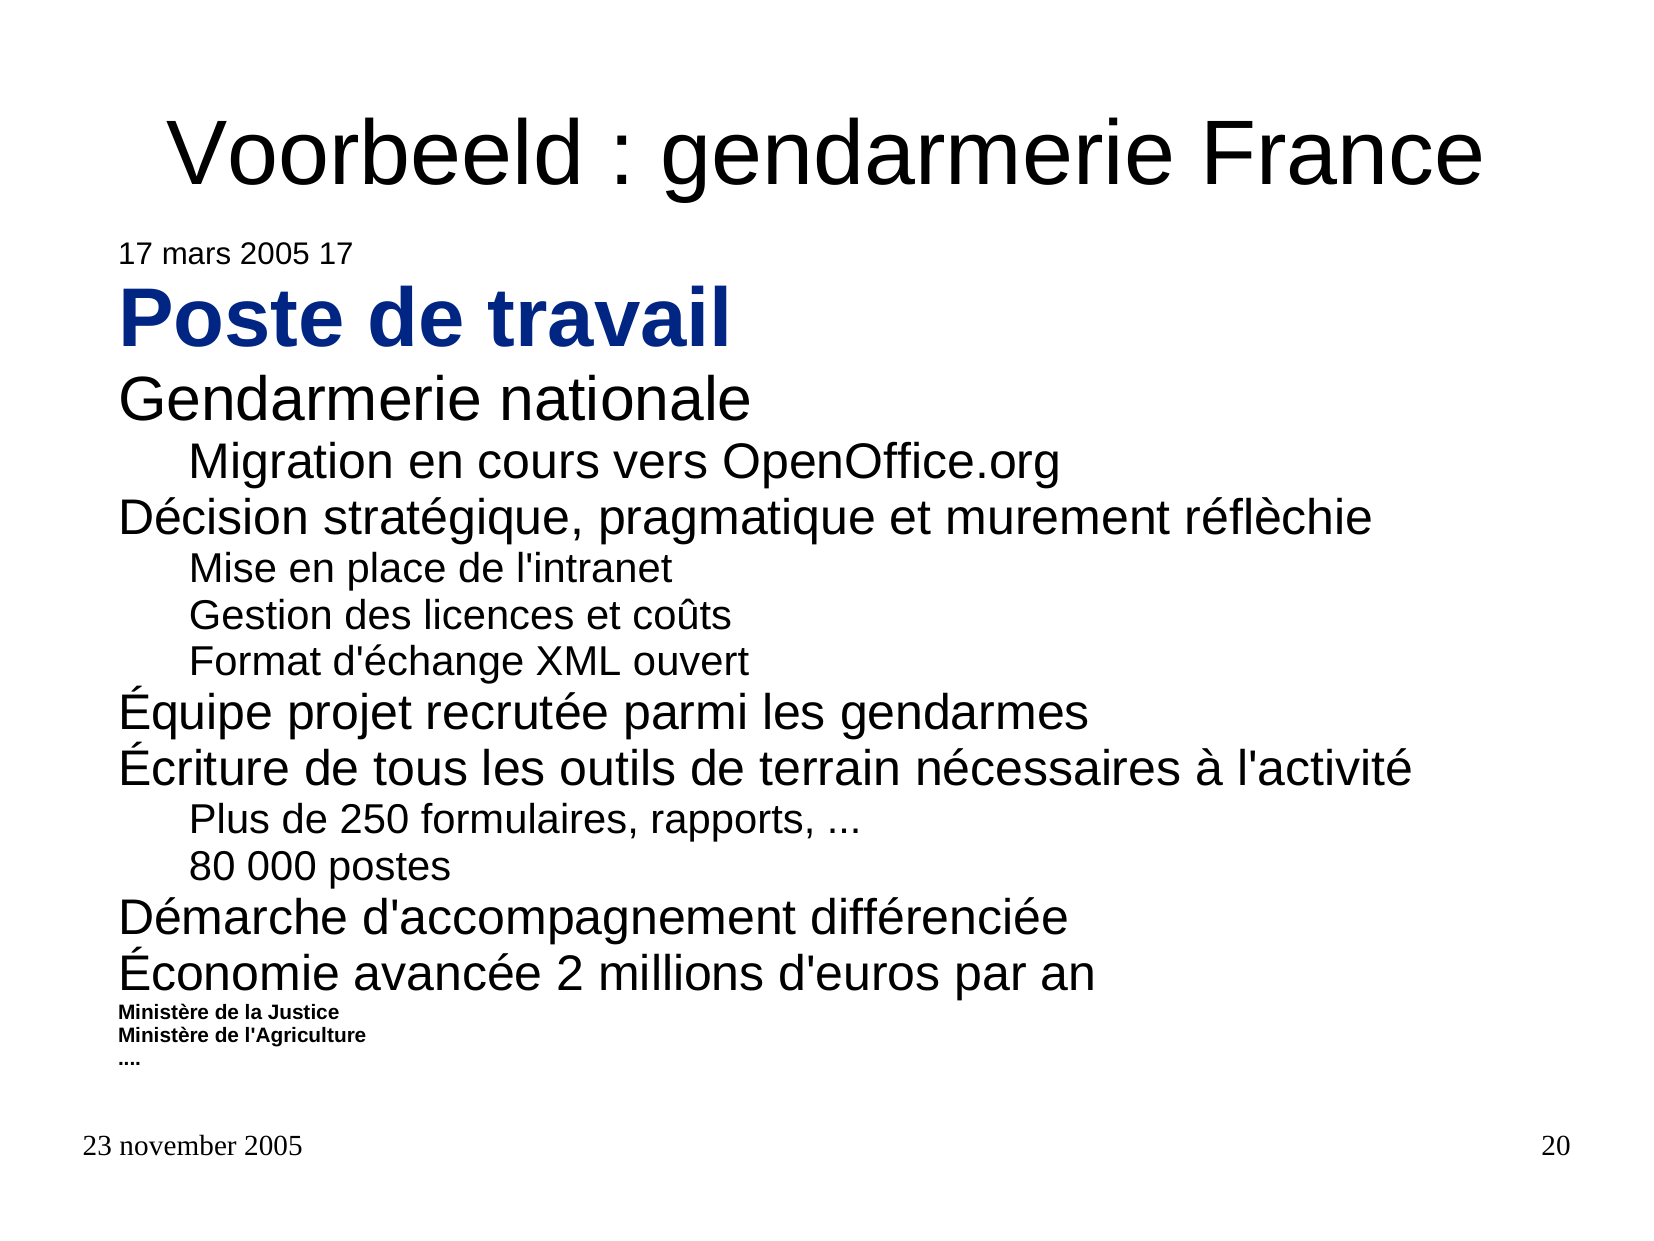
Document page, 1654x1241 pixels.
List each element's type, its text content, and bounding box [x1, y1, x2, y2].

text_box 17 mars 2005 17 Poste de travail Gendarmerie nationale Migration en cours vers OpenOffice.org Décision stratégique, pragmatique et murement réflèchie Mise en place de l'intranet Gestion des licences et coûts Format d'échange XML ouvert Équipe projet recrutée parmi les gendarmes Écriture de tous les outils de terrain nécessaires à l'activité Plus de 250 formulaires, rapports, ... 80 000 postes Démarche d'accompagnement différenciée Économie avancée 2 millions d'euros par an Ministère de la Justice Ministère de l'Agriculture .... [118, 236, 1482, 1071]
title Voorbeeld : gendarmerie France [82, 49, 1571, 257]
